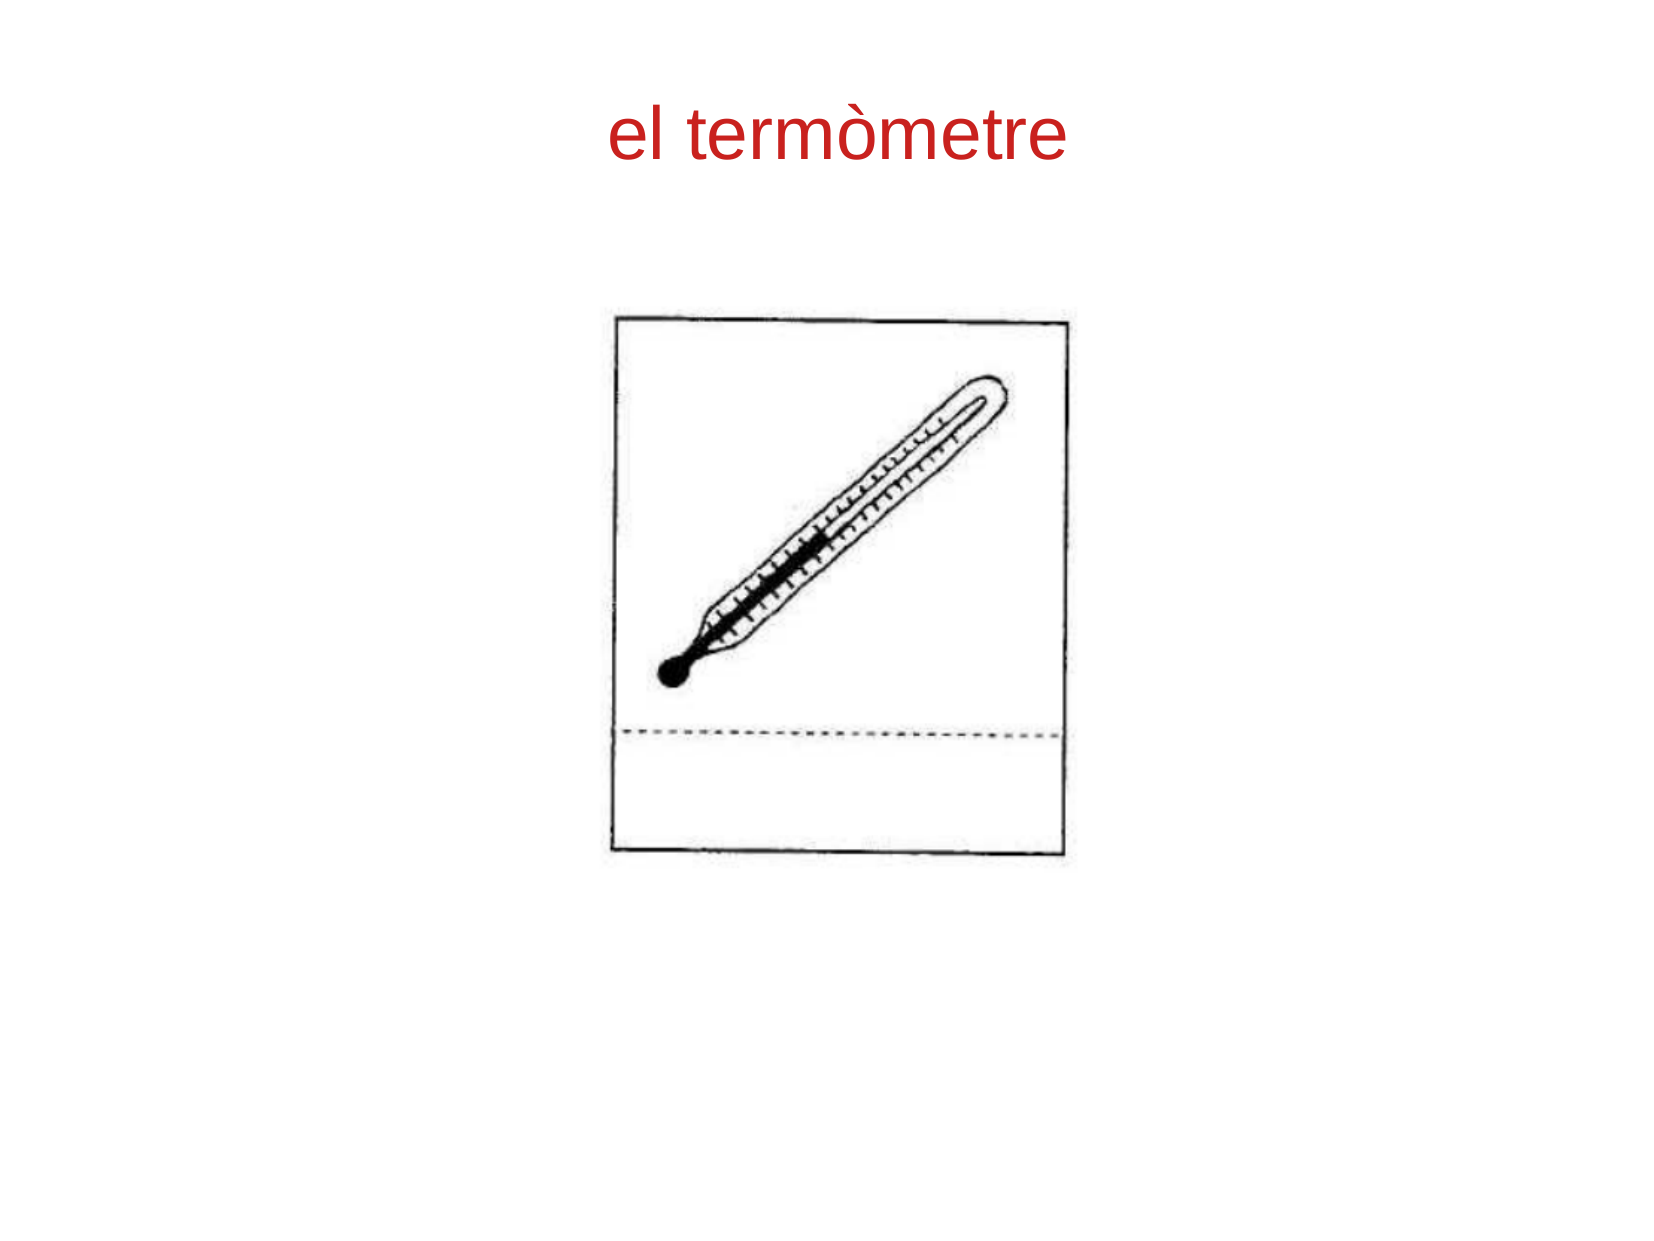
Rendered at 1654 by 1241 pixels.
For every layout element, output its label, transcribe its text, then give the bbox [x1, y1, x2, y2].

picture [581, 291, 1094, 873]
text_box el termòmetre [389, 58, 1288, 201]
